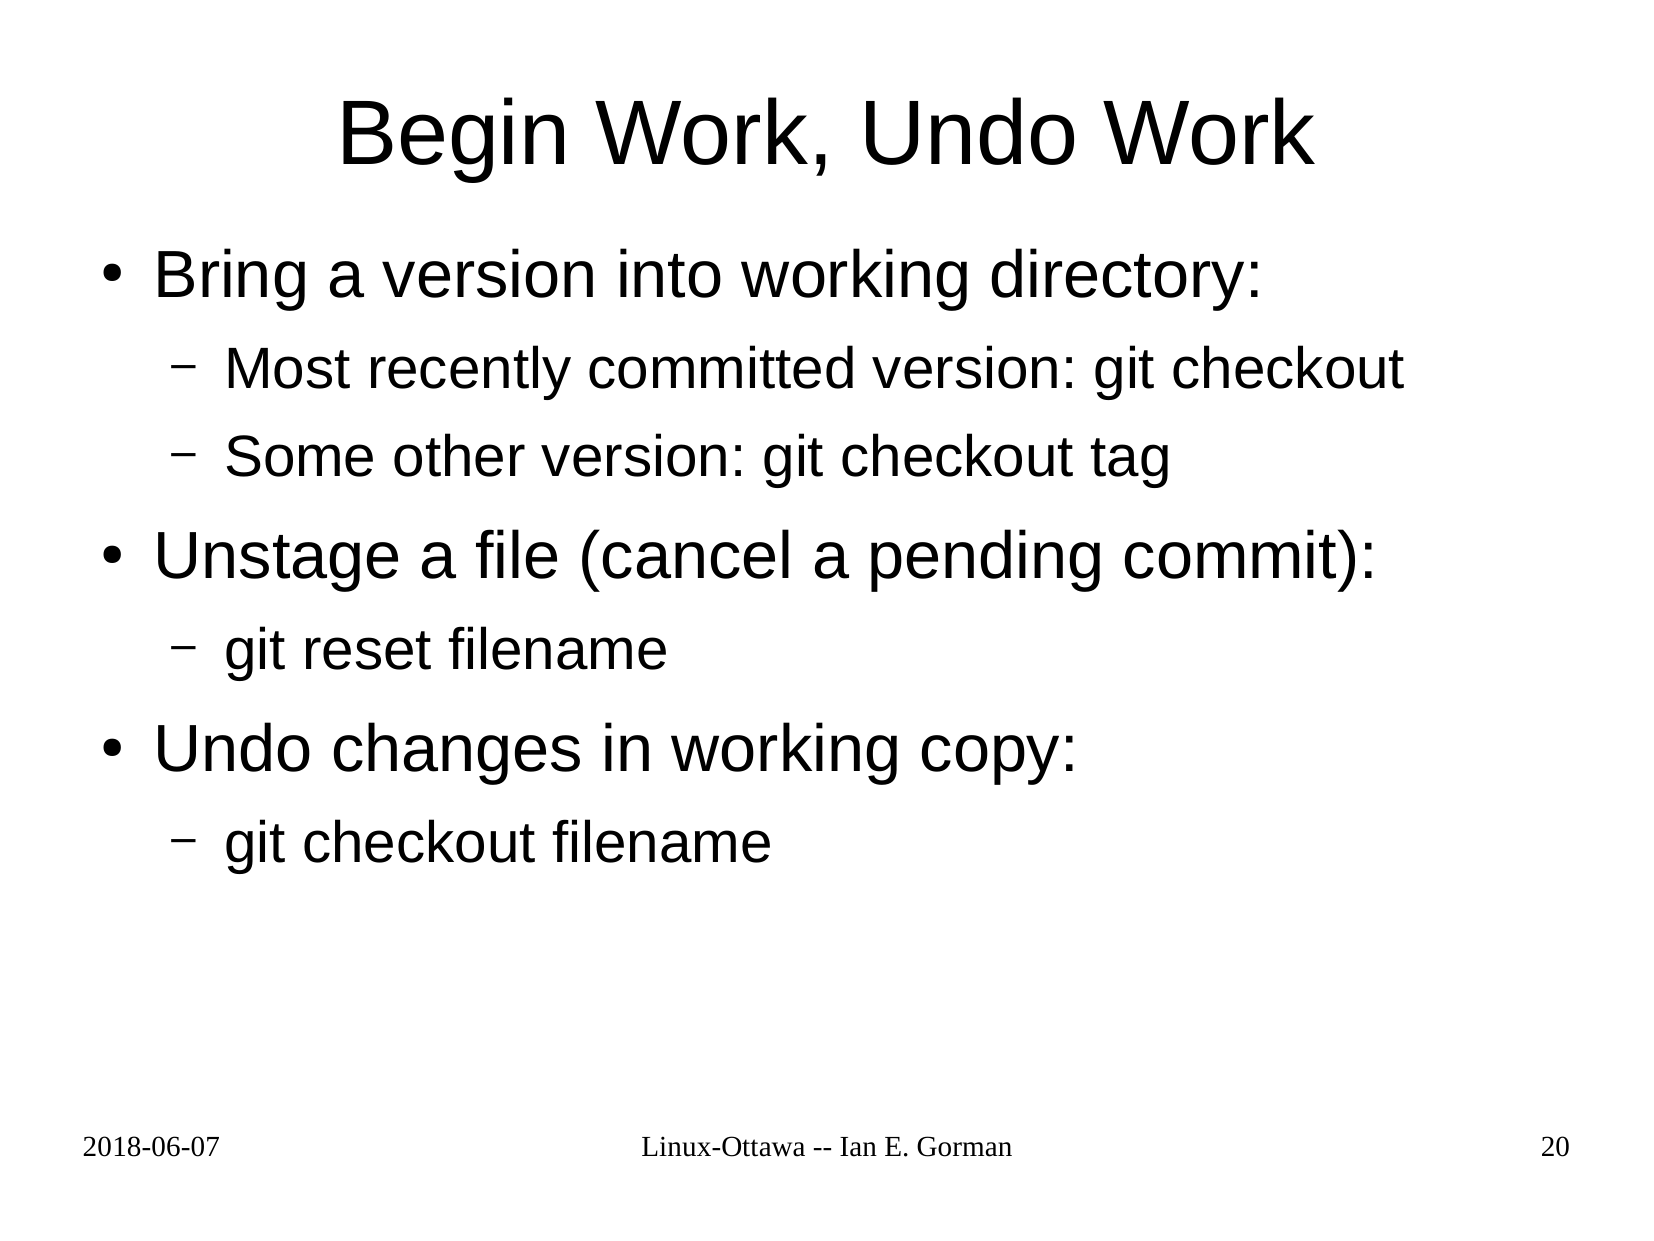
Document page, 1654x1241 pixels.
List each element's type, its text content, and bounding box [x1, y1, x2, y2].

title Begin Work, Undo Work [82, 49, 1571, 217]
list Bring a version into working directory: Most recently committed version: git checkout Some other version: git checkout tag Unstage a file (cancel a pending commit): git reset filename Undo changes in working copy: git checkout filename [82, 236, 1571, 1096]
